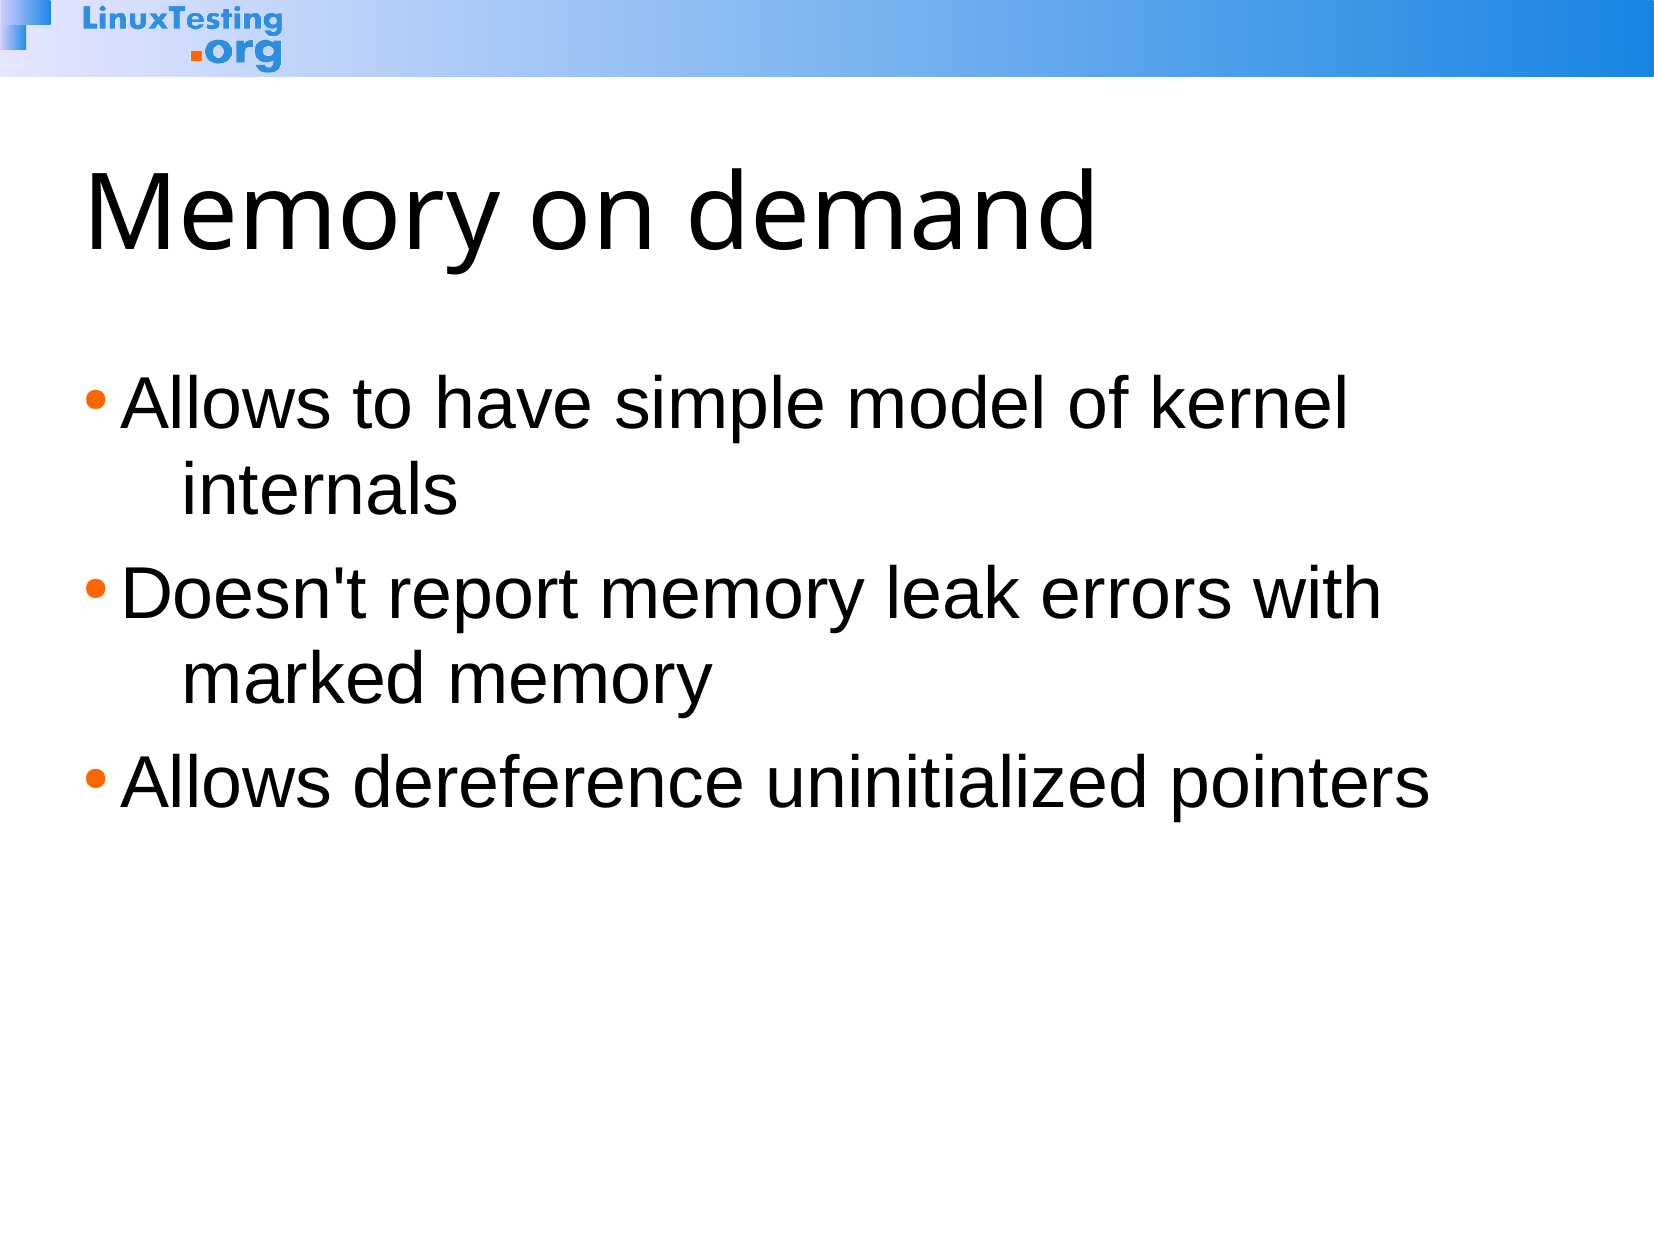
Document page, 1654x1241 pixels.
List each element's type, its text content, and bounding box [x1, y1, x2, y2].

list Allows to have simple model of kernel internals Doesn't report memory leak errors with marked memory Allows dereference uninitialized pointers [82, 358, 1571, 1078]
title Memory on demand [82, 76, 1571, 336]
picture [83, 5, 282, 73]
